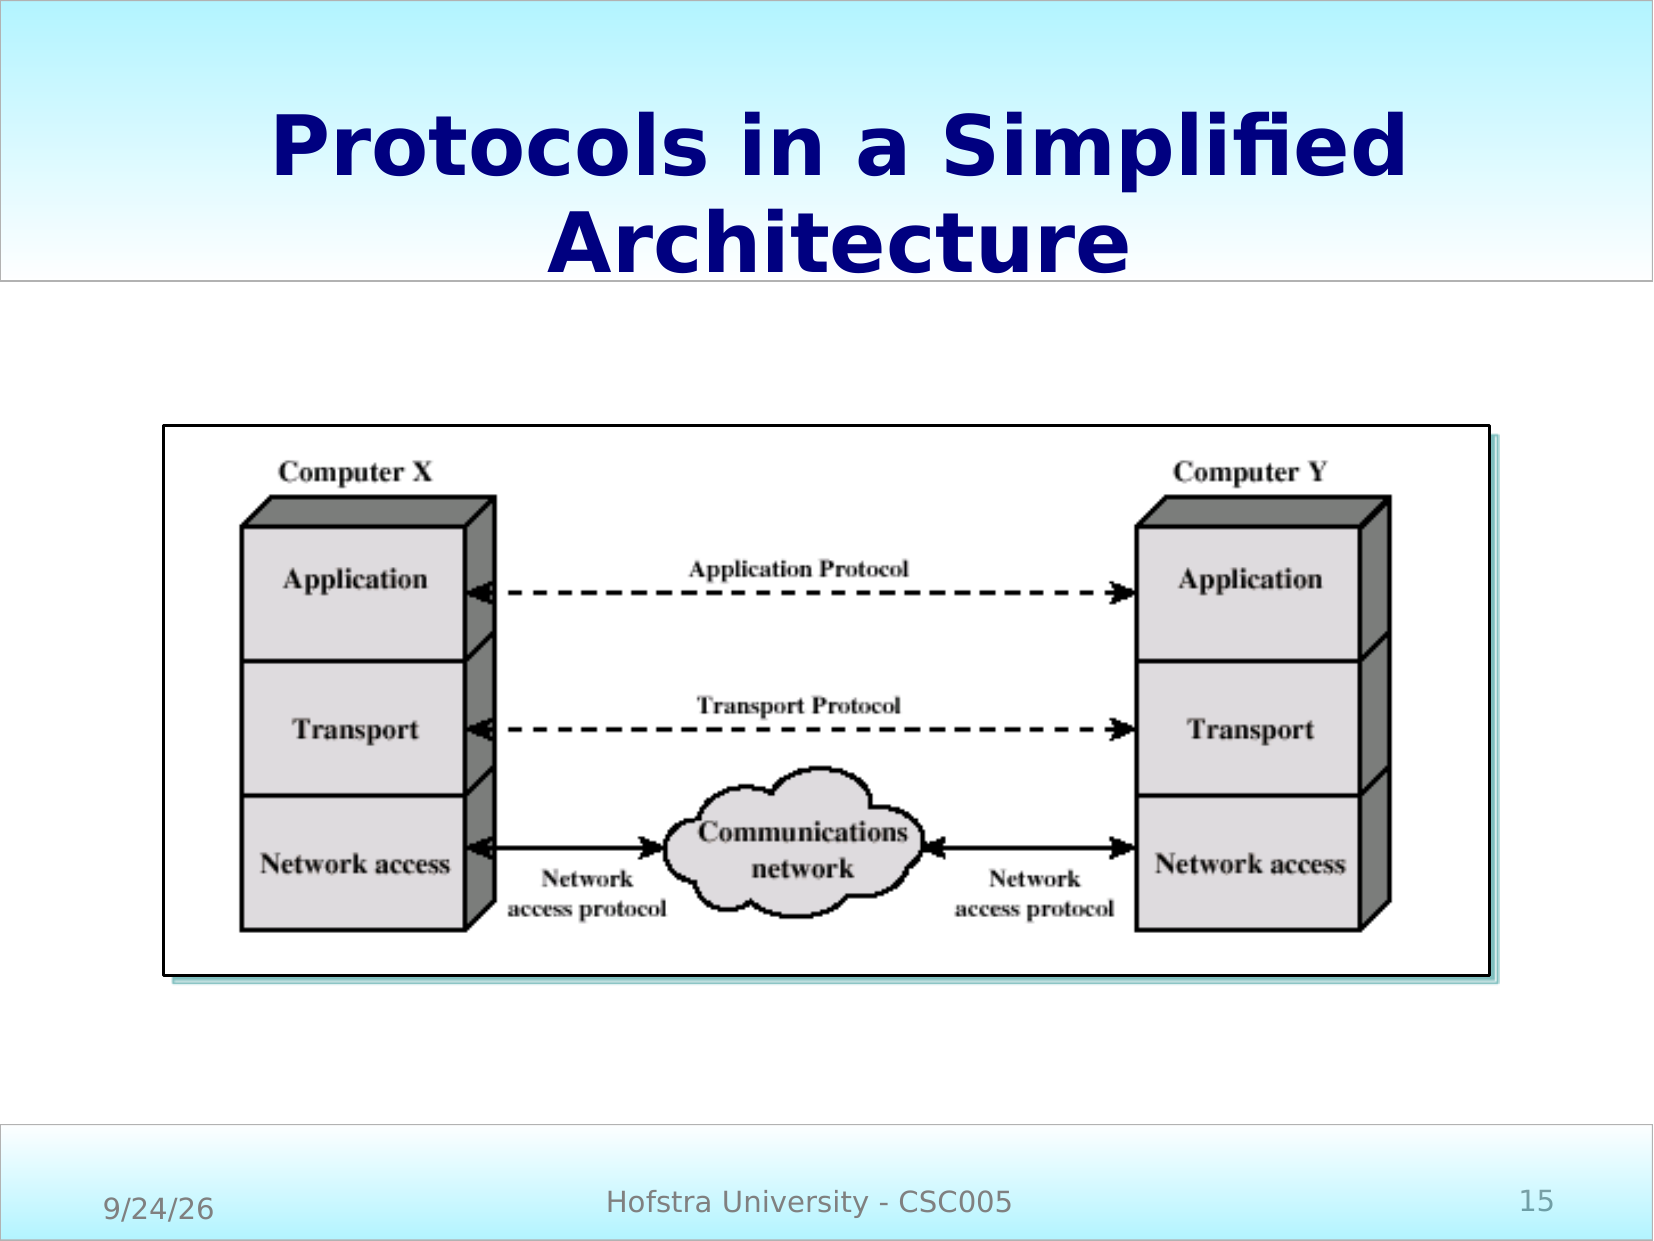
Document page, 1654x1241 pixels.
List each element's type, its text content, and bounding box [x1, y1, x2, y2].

picture [165, 427, 1488, 974]
title Protocols in a Simplified Architecture [82, 69, 1598, 301]
